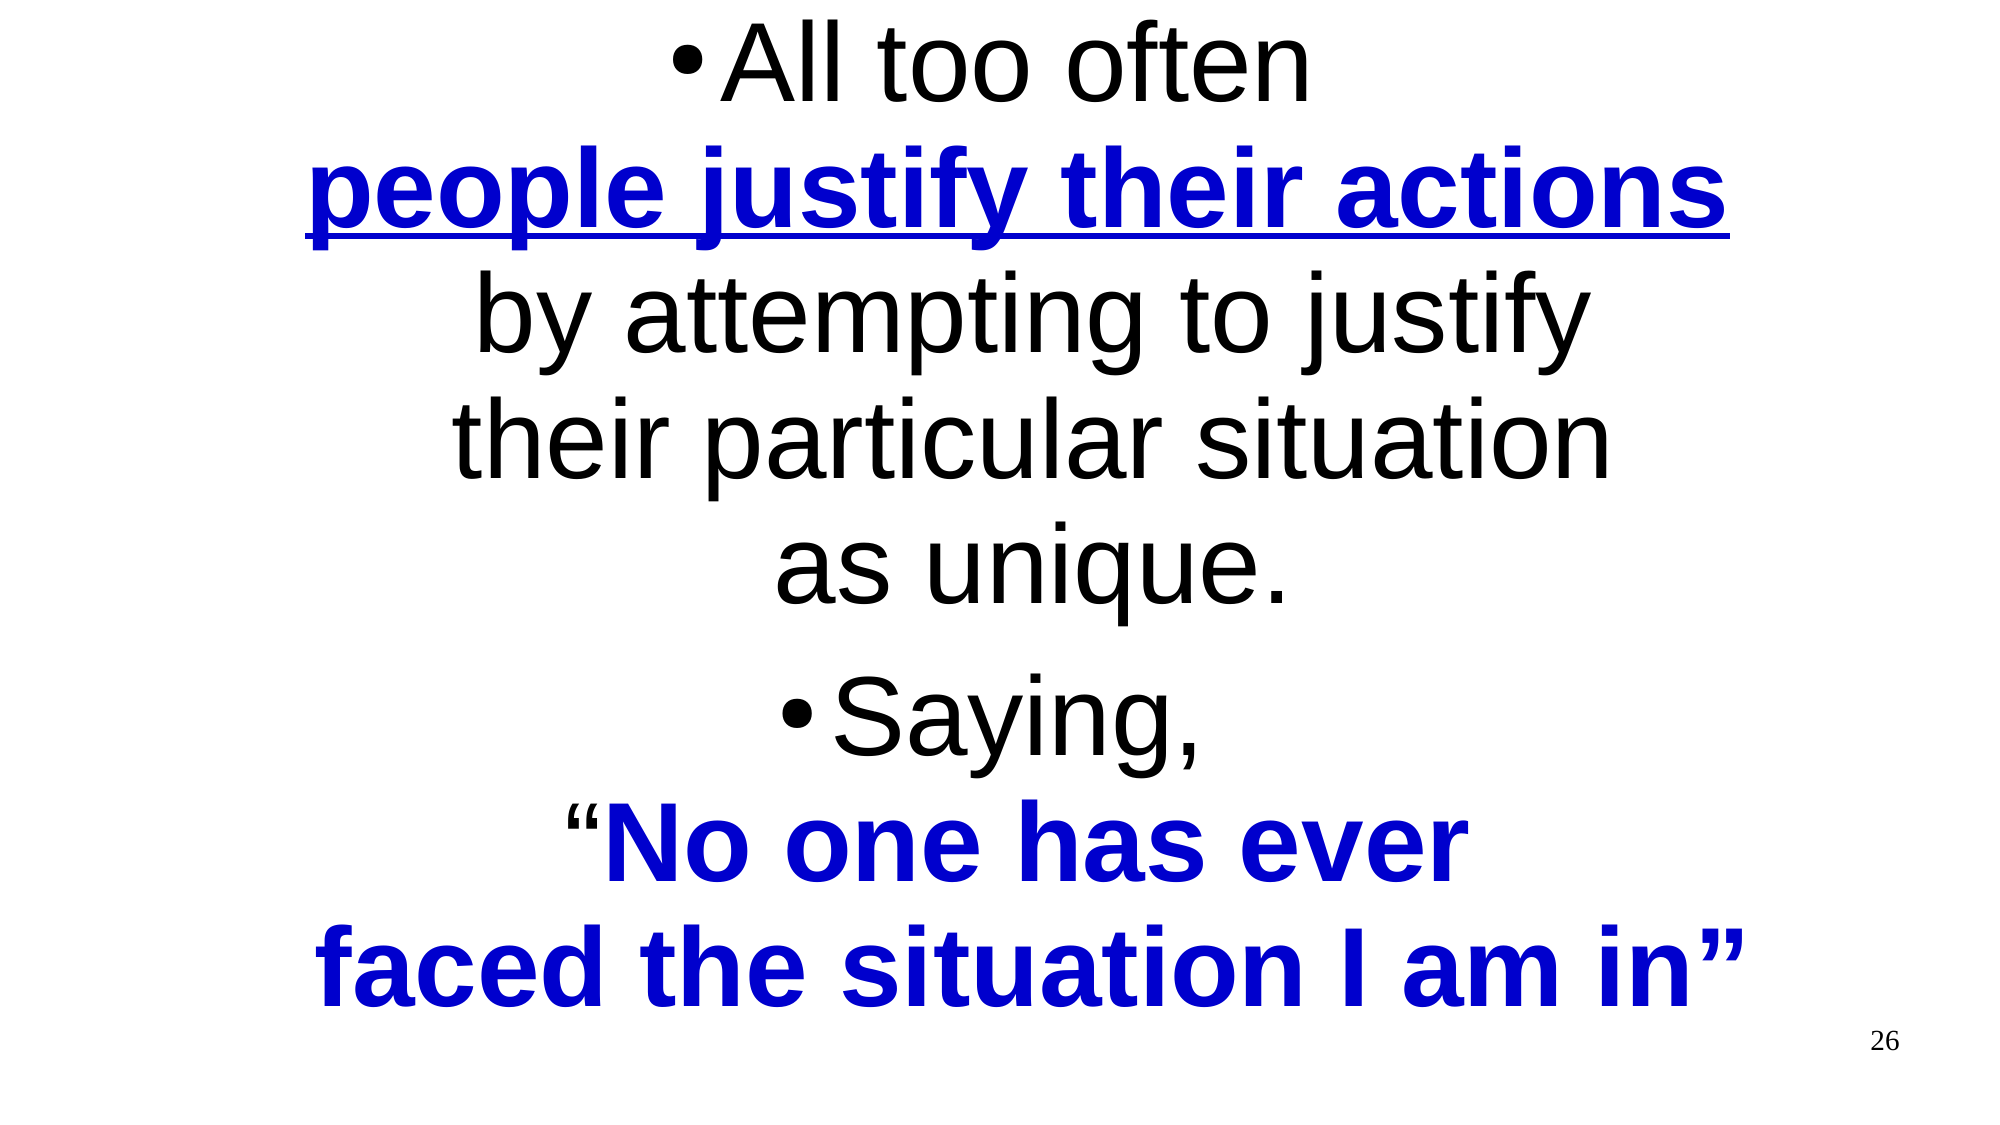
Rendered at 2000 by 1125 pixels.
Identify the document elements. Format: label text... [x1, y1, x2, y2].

list All too often people justify their actions by attempting to justify their particular situation as unique. Saying, “No one has ever faced the situation I am in” [0, 0, 1996, 1123]
